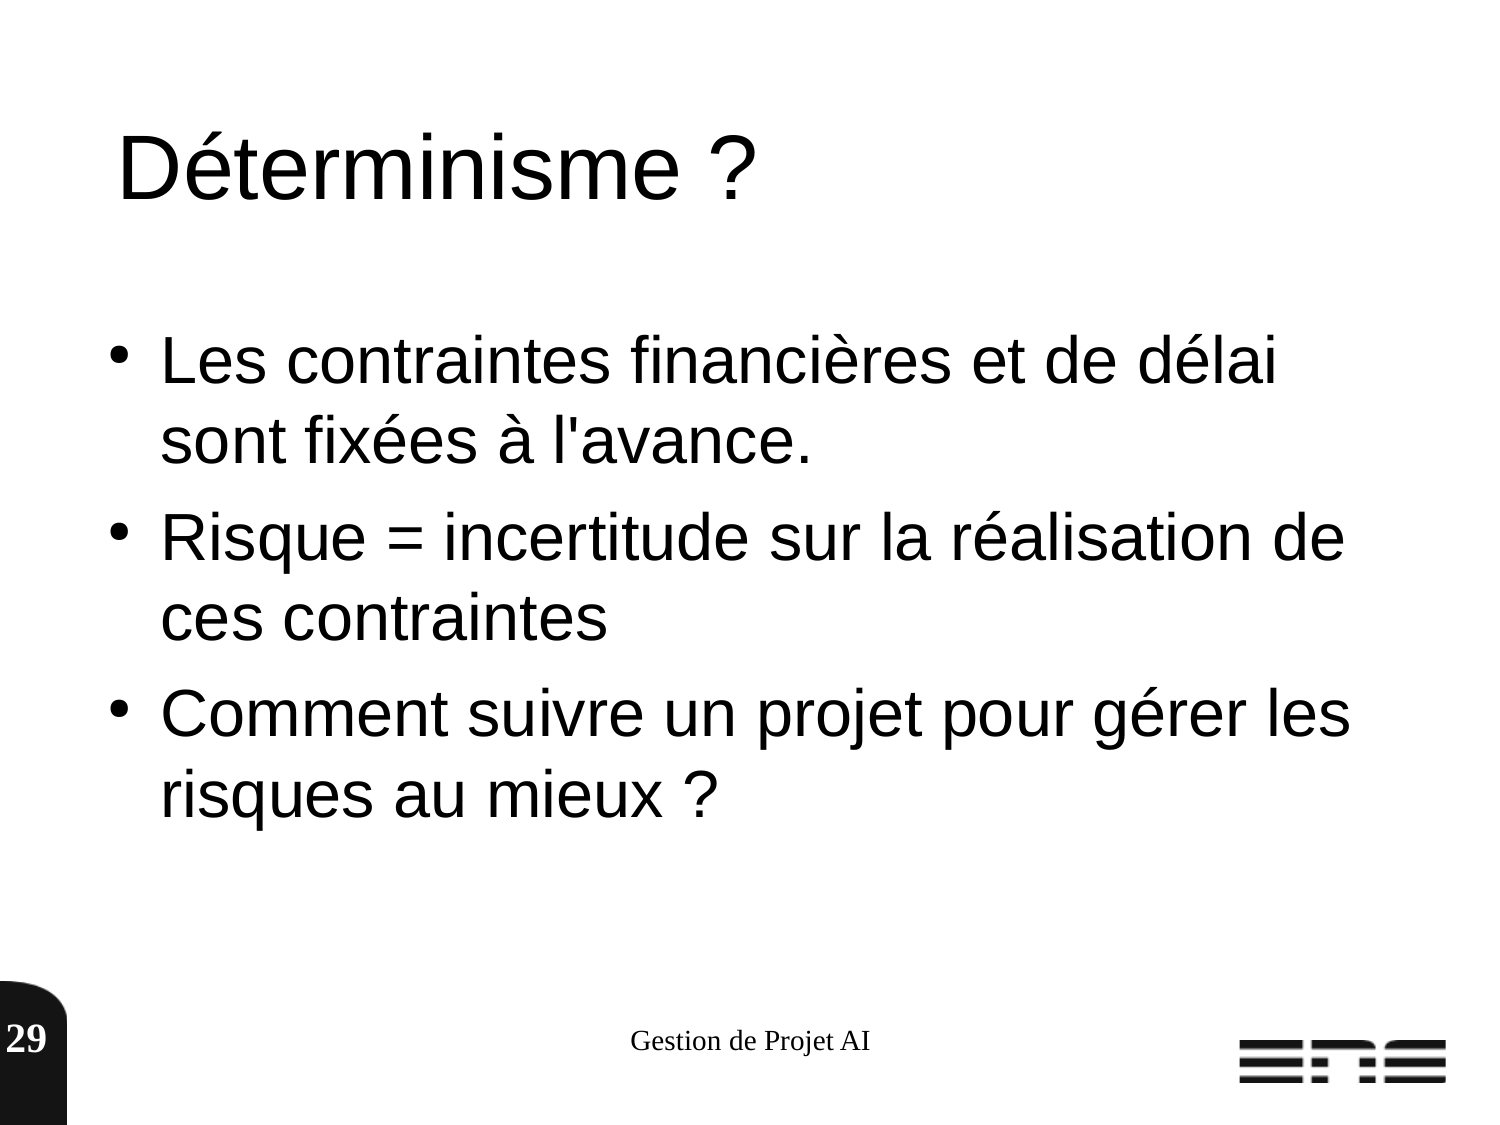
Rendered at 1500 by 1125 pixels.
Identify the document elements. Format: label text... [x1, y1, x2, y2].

title Déterminisme ? [66, 37, 1342, 225]
list Les contraintes financières et de délai sont fixées à l'avance. Risque = incertitude sur la réalisation de ces contraintes Comment suivre un projet pour gérer les risques au mieux ? [74, 309, 1417, 994]
